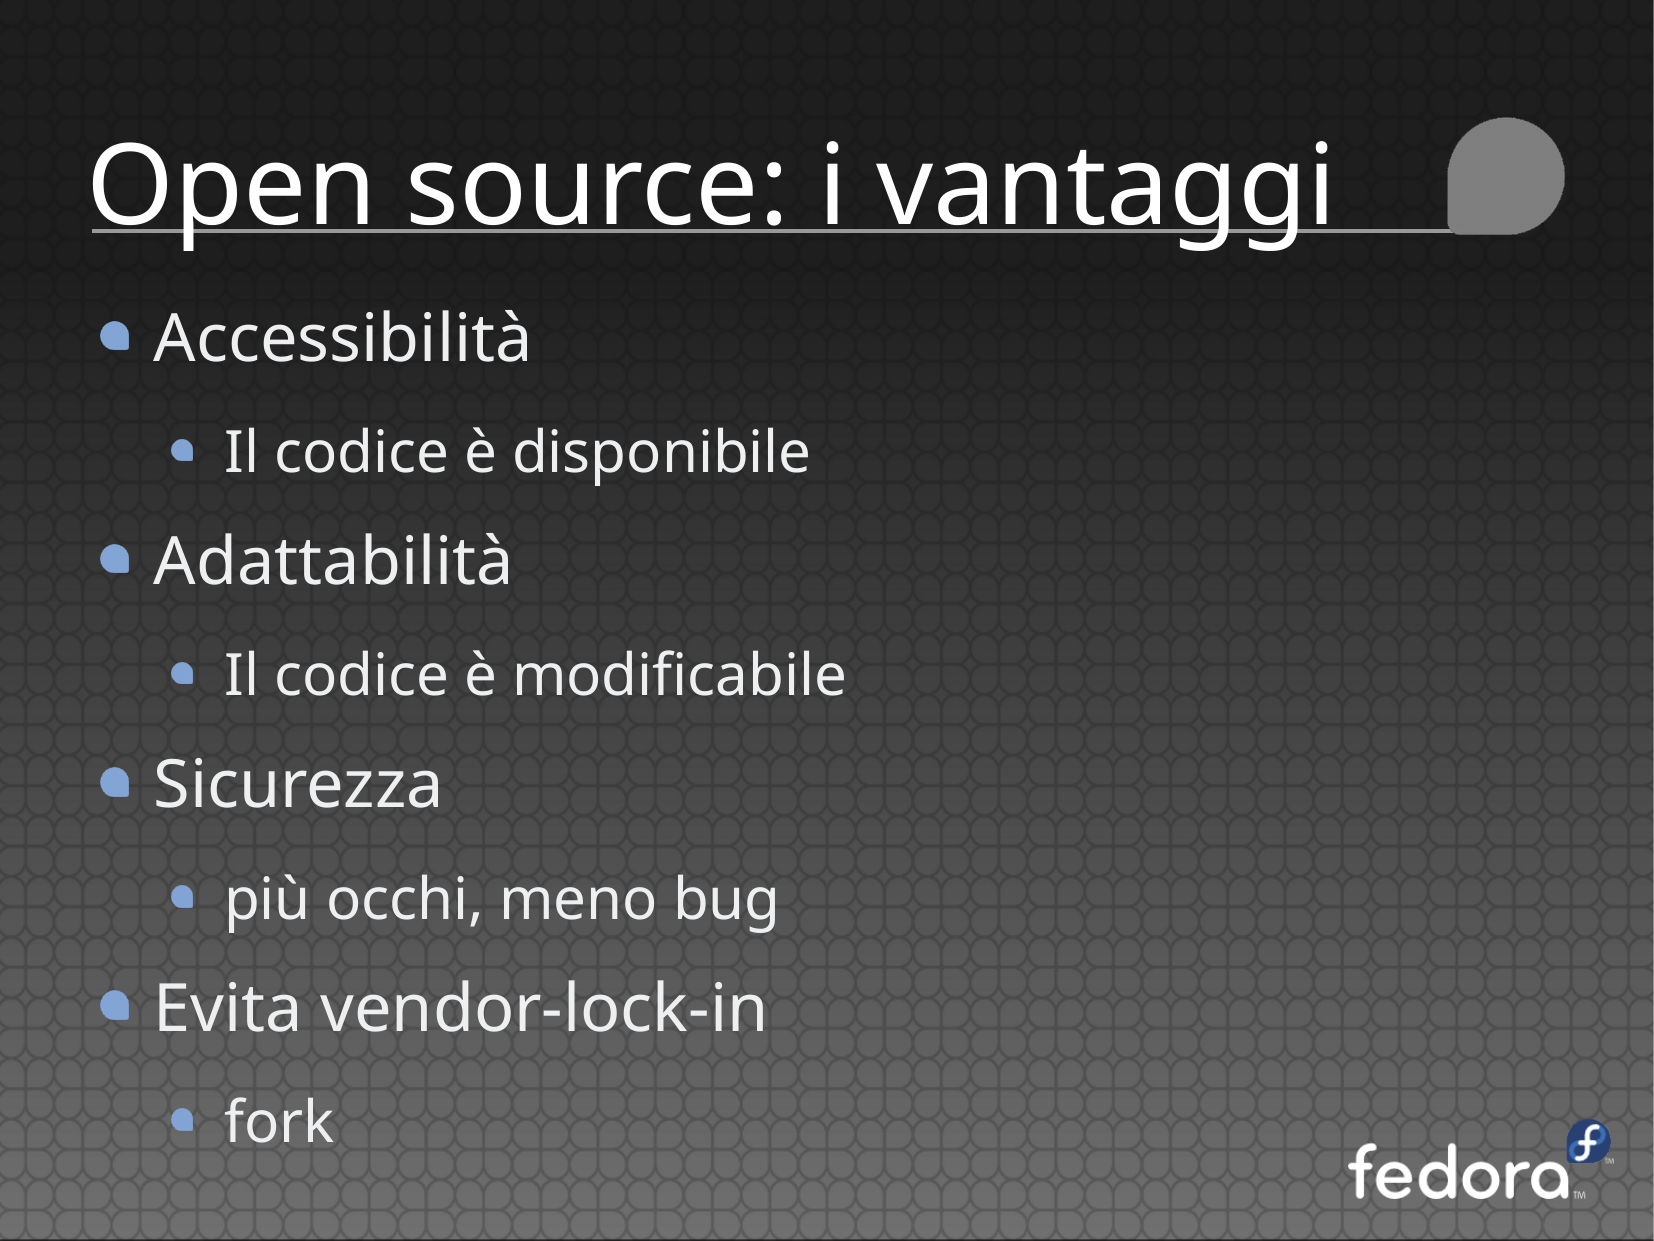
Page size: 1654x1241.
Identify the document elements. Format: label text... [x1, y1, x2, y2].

list Accessibilità Il codice è disponibile Adattabilità Il codice è modificabile Sicurezza più occhi, meno bug Evita vendor-lock-in fork [82, 290, 1571, 1109]
title Open source: i vantaggi [86, 112, 1576, 249]
picture [0, 0, 1654, 1241]
